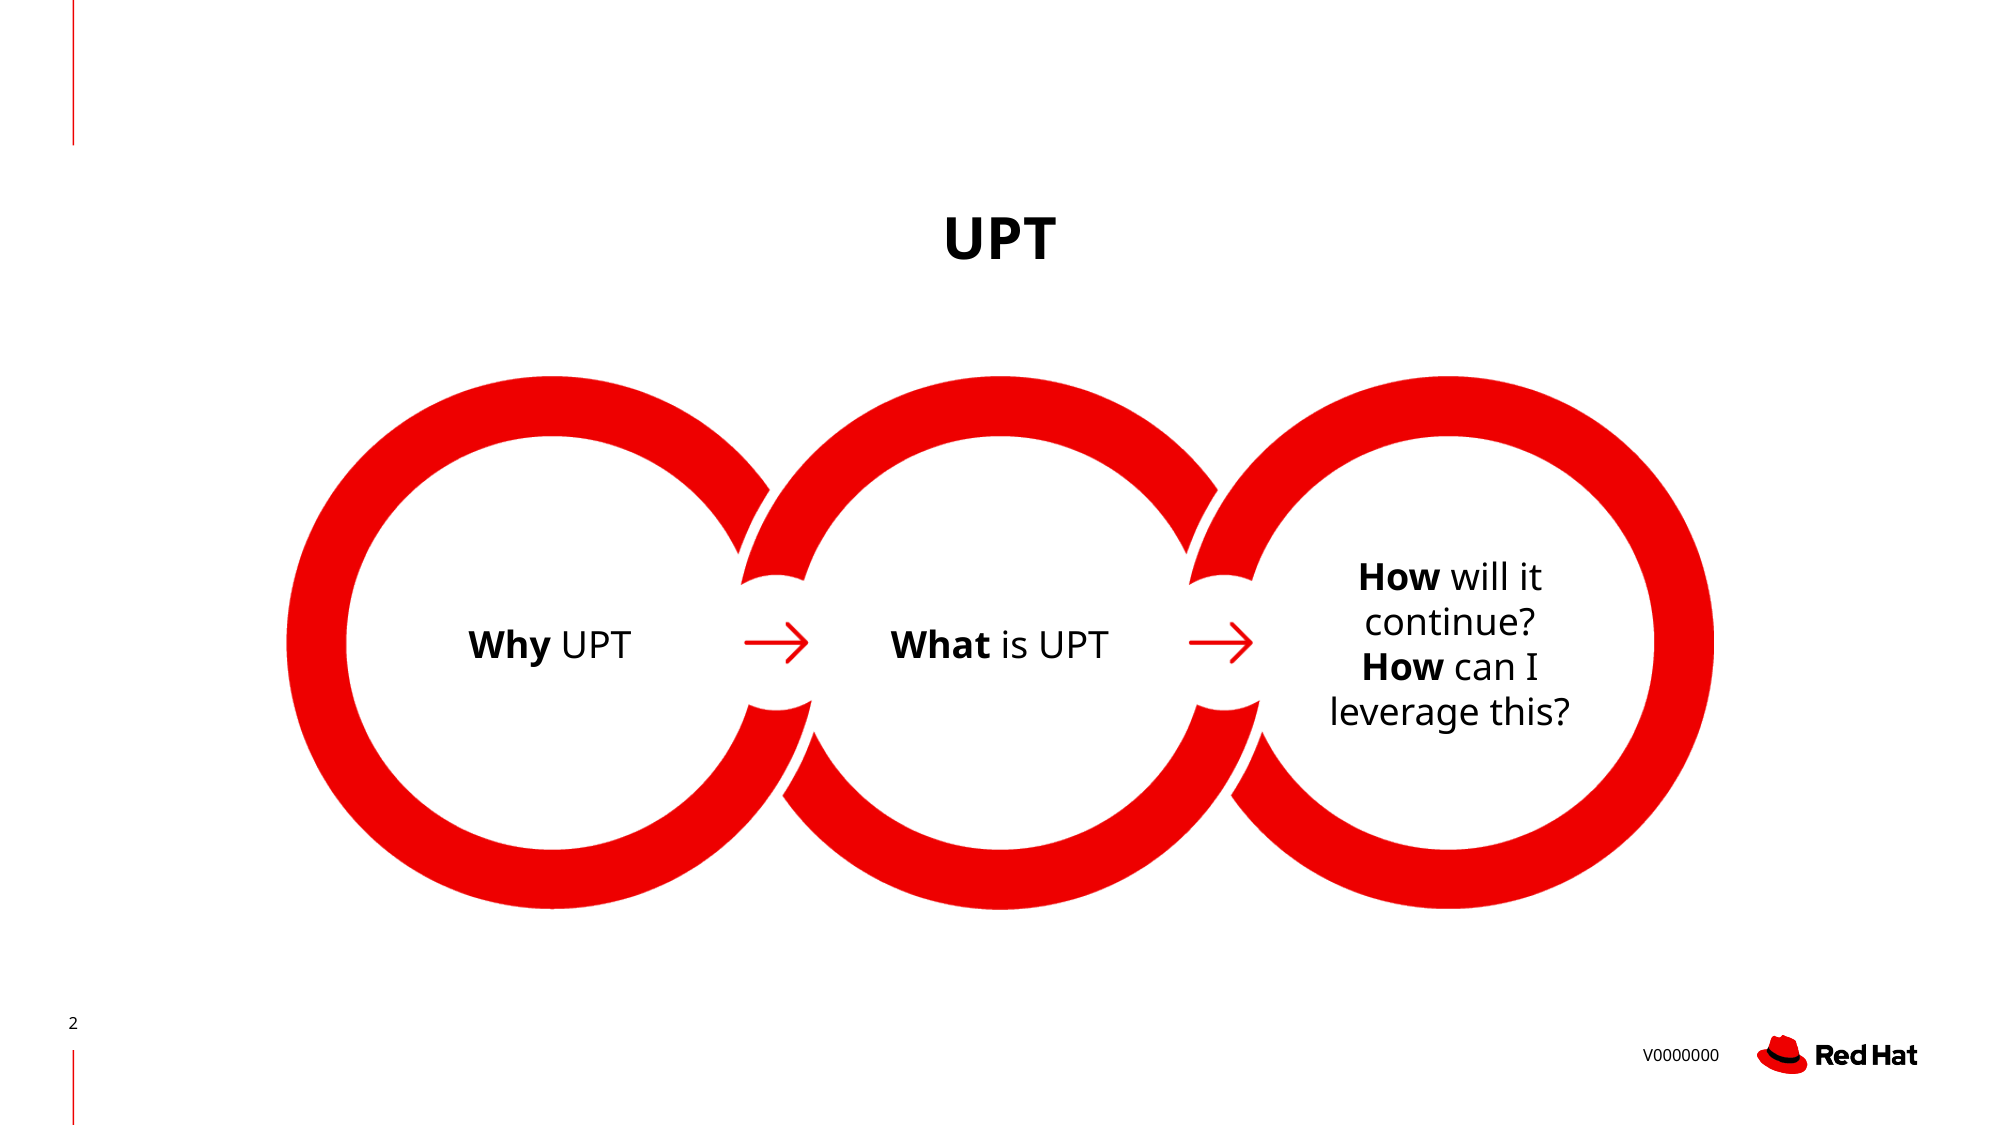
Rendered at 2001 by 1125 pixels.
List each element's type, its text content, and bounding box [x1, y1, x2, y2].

picture [1757, 1035, 1918, 1074]
subtitle Why UPT [371, 486, 729, 800]
title UPT [145, 180, 1855, 272]
subtitle How will it continue? How can I leverage this? [1271, 486, 1629, 800]
slide_number <number> [13, 1012, 134, 1036]
subtitle What is UPT [821, 486, 1179, 800]
picture [286, 376, 1714, 910]
